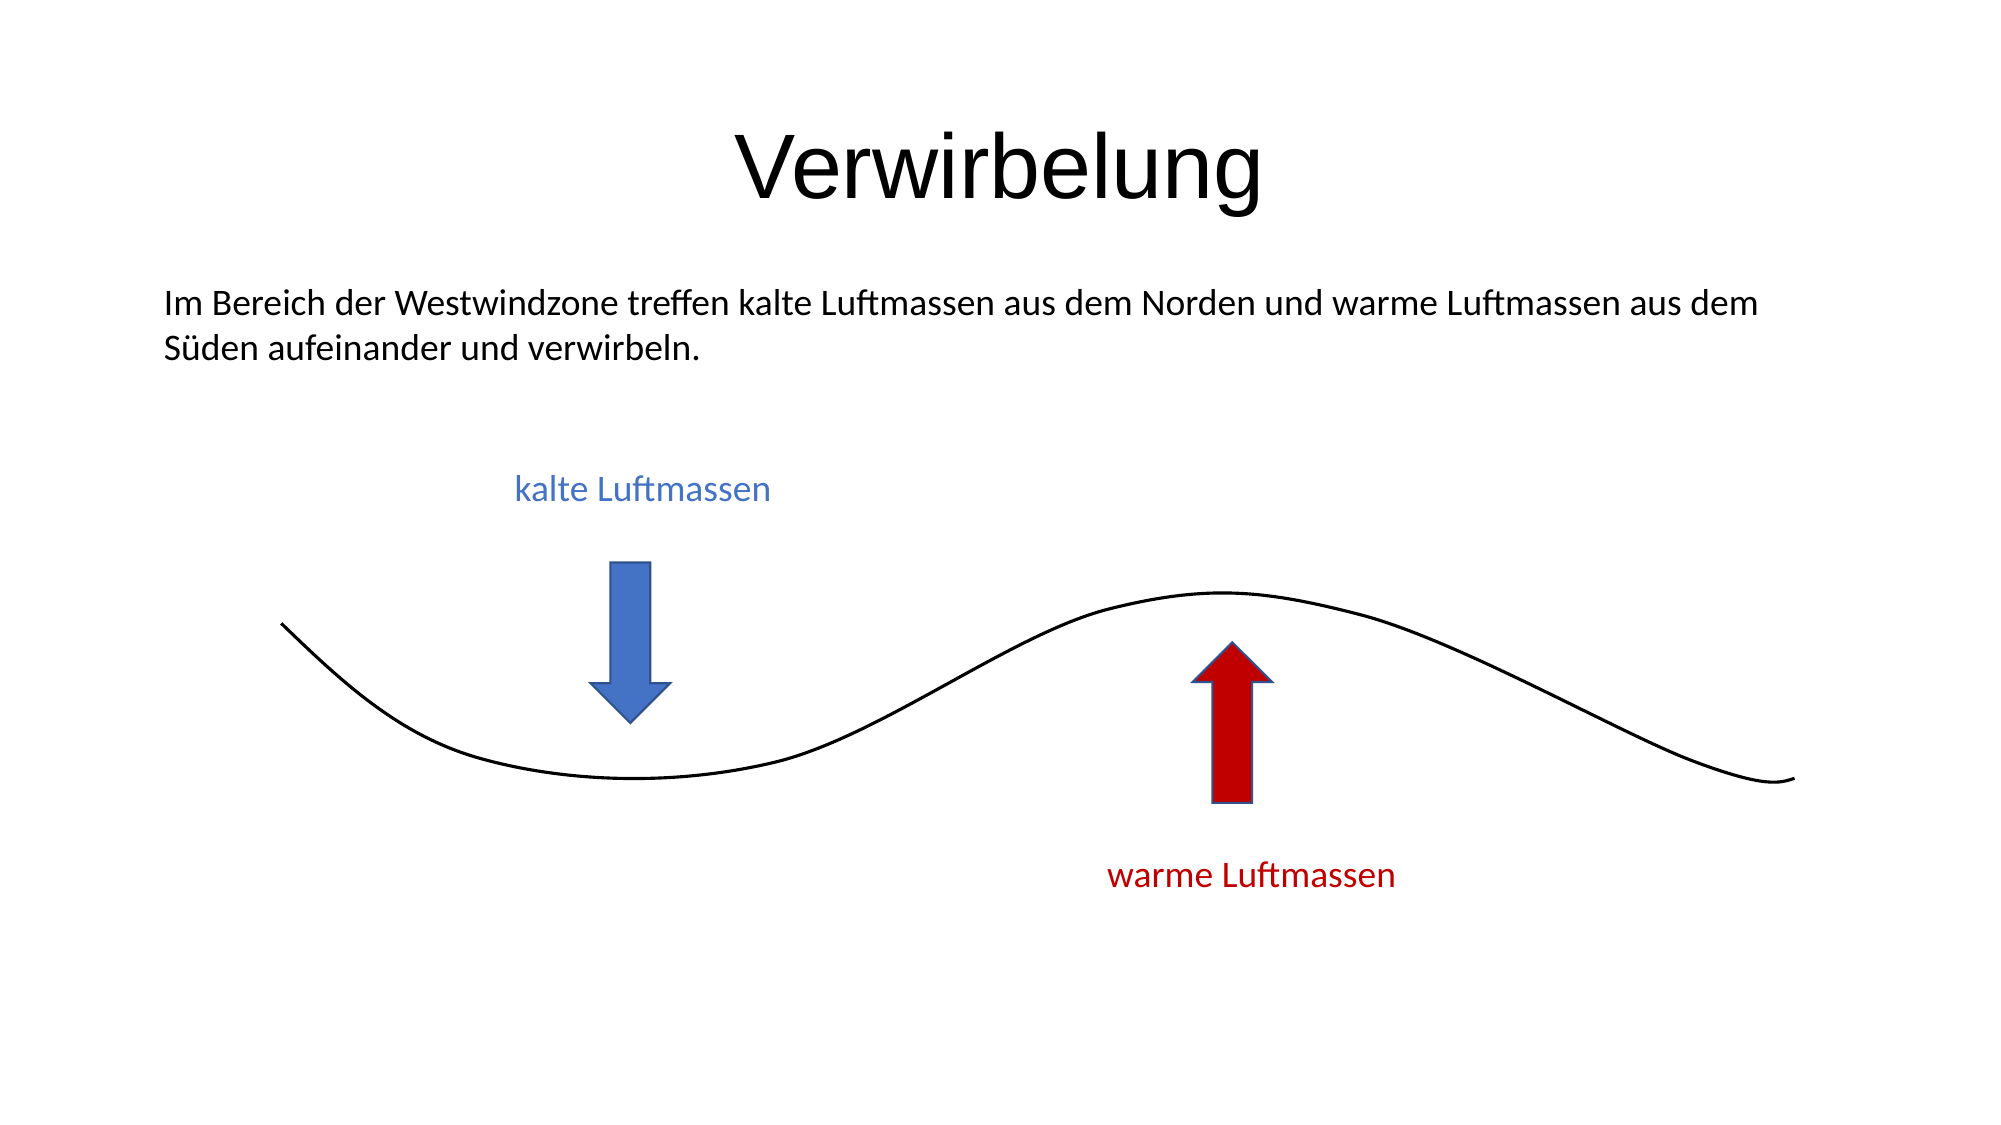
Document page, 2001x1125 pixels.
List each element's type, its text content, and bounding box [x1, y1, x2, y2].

text_box Im Bereich der Westwindzone treffen kalte Luftmassen aus dem Norden und warme Luftmassen aus dem Süden aufeinander und verwirbeln. [149, 270, 1862, 376]
text_box warme Luftmassen [1092, 842, 1424, 904]
text_box [590, 562, 671, 724]
title Verwirbelung [137, 59, 1863, 278]
text_box kalte Luftmassen [499, 456, 799, 517]
text_box [1192, 642, 1273, 803]
